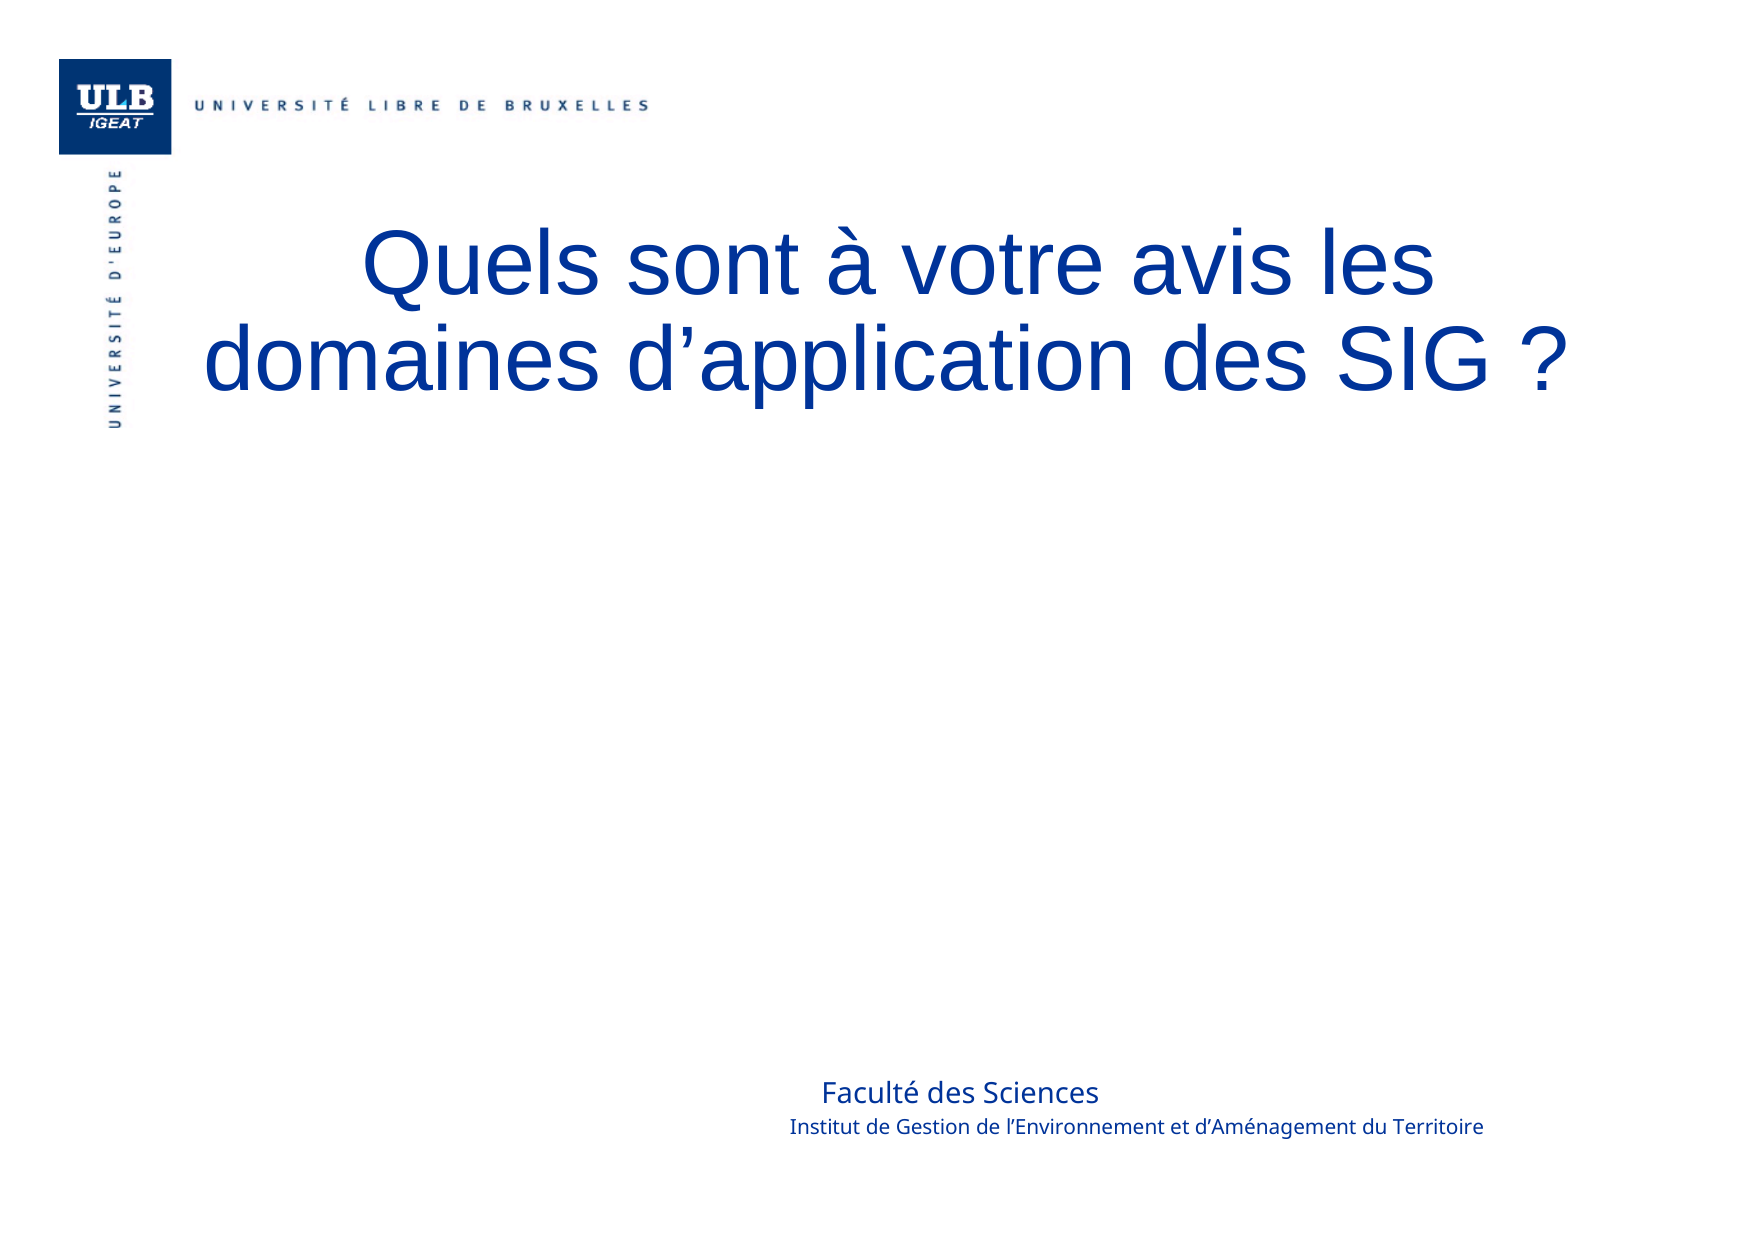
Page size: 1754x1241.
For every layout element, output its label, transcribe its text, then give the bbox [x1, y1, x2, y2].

title Quels sont à votre avis les domaines d’application des SIG ? [164, 213, 1637, 415]
picture [59, 59, 1695, 1182]
text_box Faculté des Sciences [806, 1065, 1115, 1120]
text_box Institut de Gestion de l’Environnement et d’Aménagement du Territoire [775, 1104, 1505, 1148]
